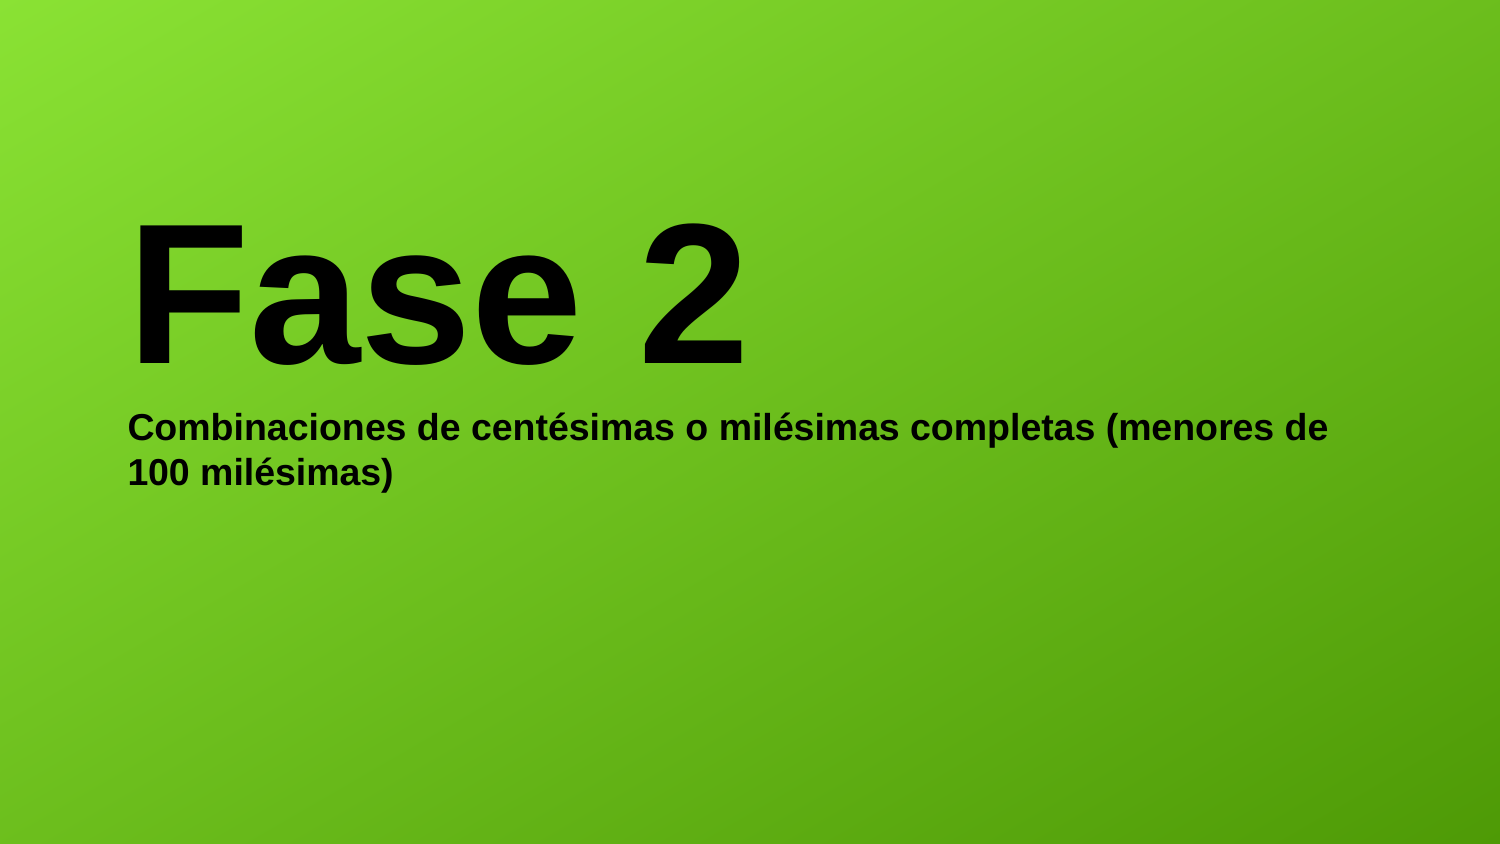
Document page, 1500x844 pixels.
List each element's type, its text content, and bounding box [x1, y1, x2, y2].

title Fase 2 Combinaciones de centésimas o milésimas completas (menores de 100 milésimas) [112, 318, 1388, 509]
